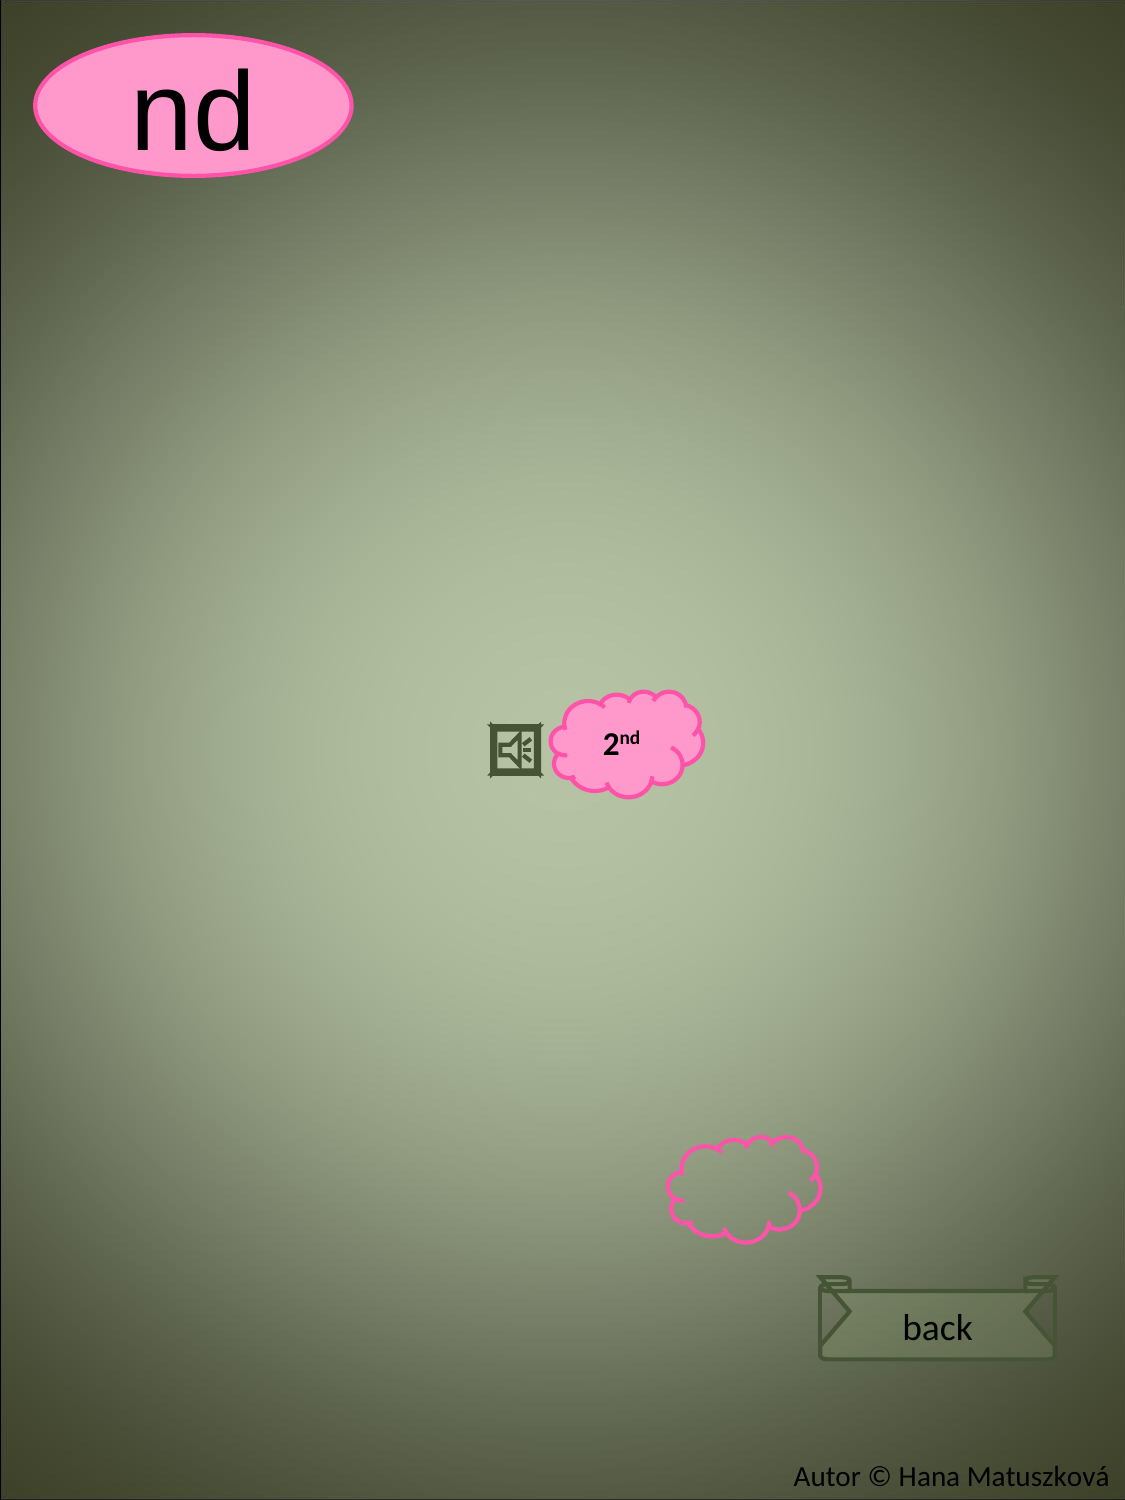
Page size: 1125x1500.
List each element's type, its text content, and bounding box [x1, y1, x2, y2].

text_box nd [35, 35, 352, 176]
text_box 2nd [550, 691, 704, 798]
text_box Autor © Hana Matuszková [778, 1449, 1125, 1500]
text_box back [820, 1277, 1055, 1360]
picture [0, 0, 1125, 1500]
